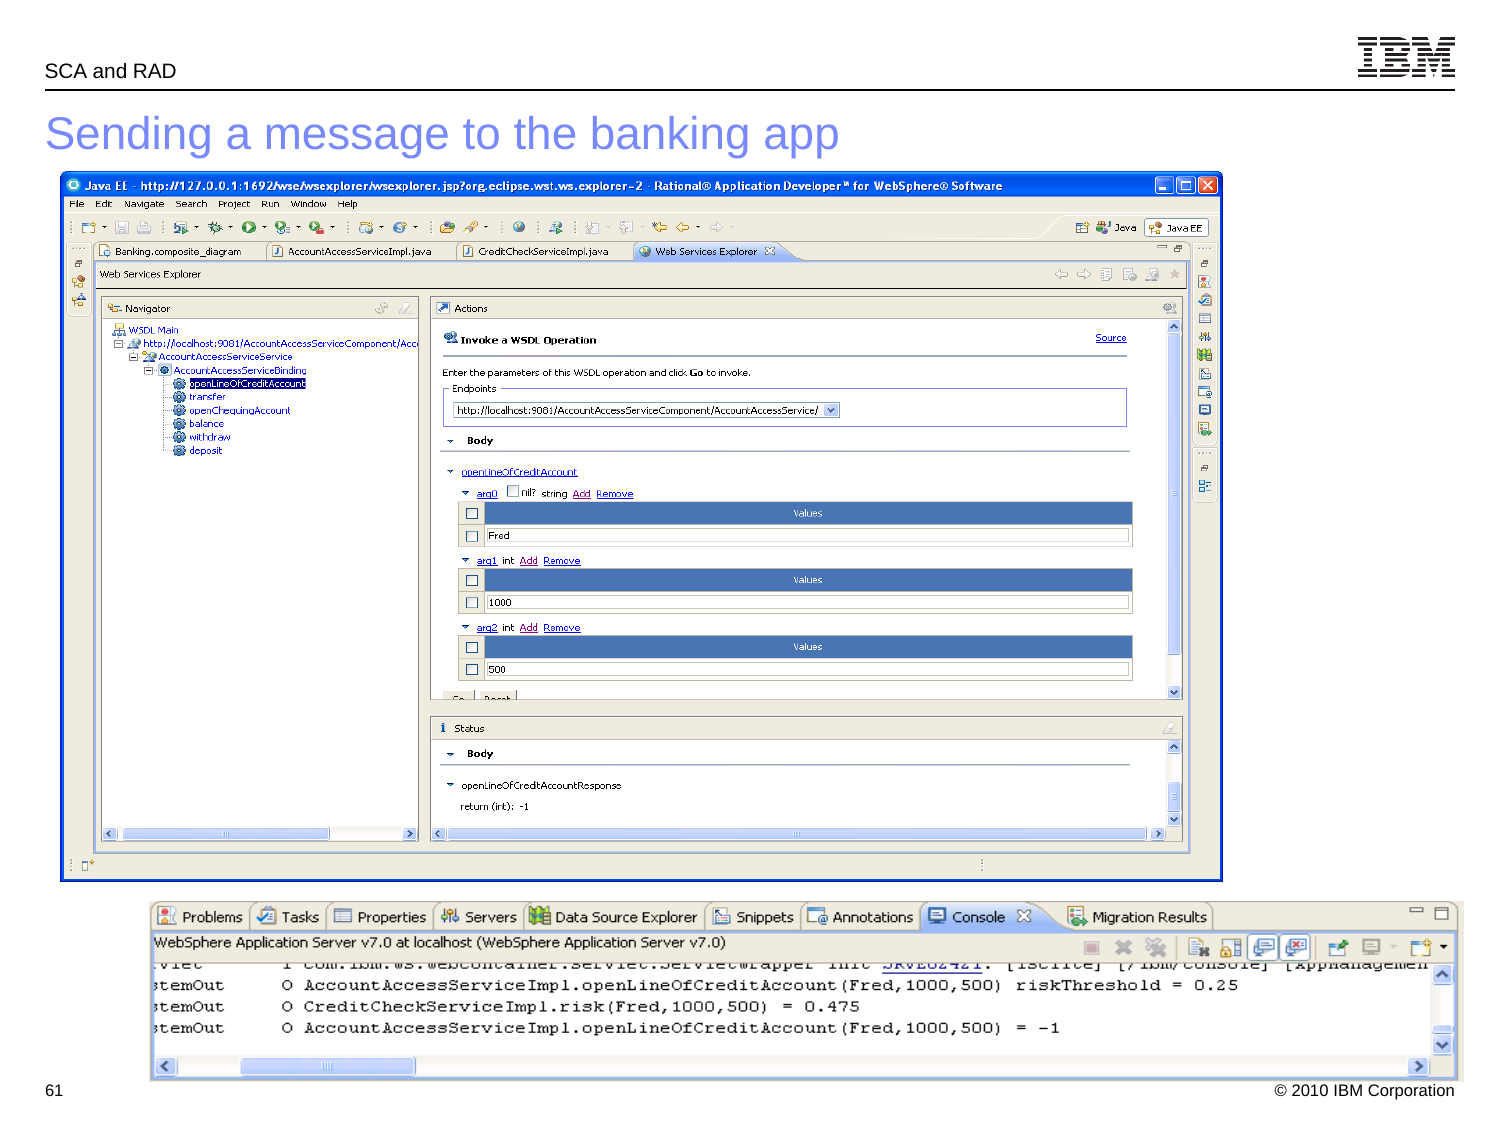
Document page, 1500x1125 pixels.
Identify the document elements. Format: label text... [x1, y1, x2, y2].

title Sending a message to the banking app [29, 37, 1455, 234]
picture [149, 901, 1464, 1082]
picture [60, 171, 1223, 882]
